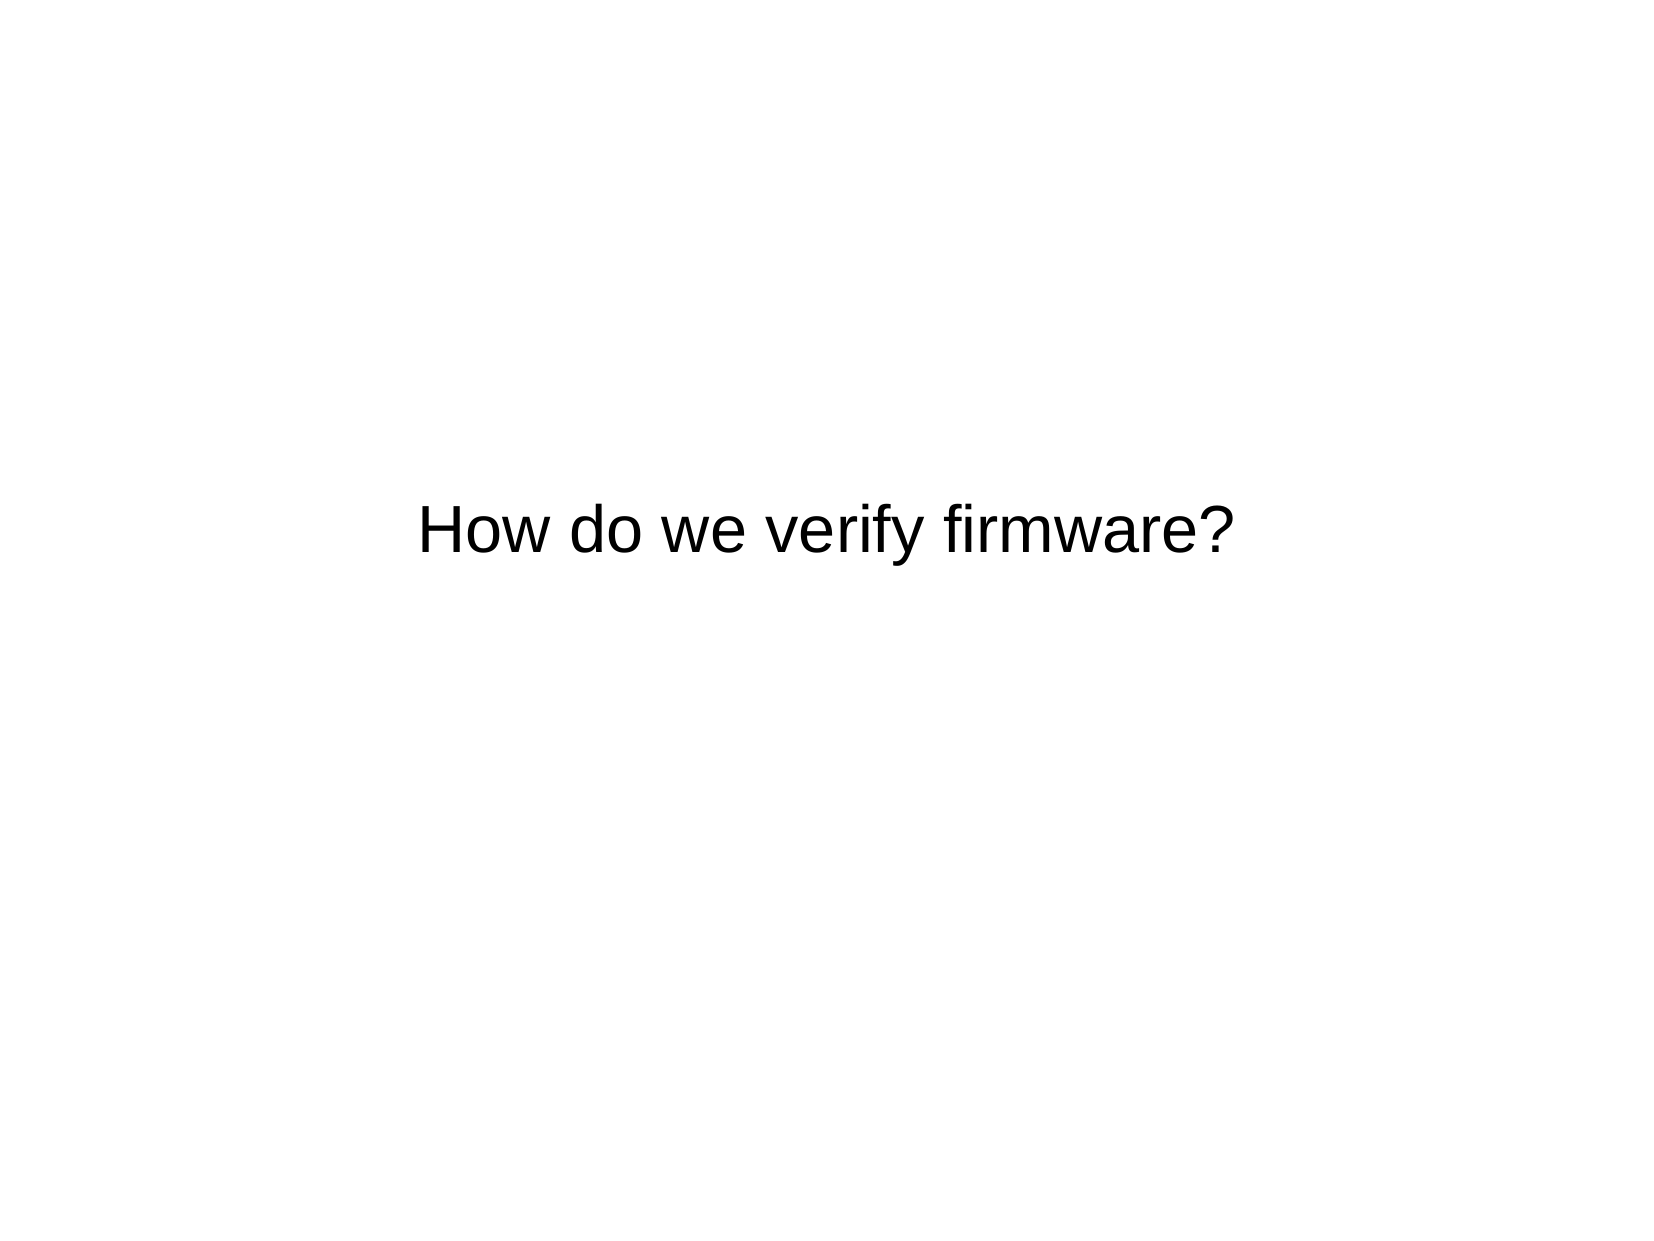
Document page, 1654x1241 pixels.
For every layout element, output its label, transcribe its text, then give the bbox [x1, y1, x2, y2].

subtitle How do we verify firmware? [82, 49, 1571, 1010]
